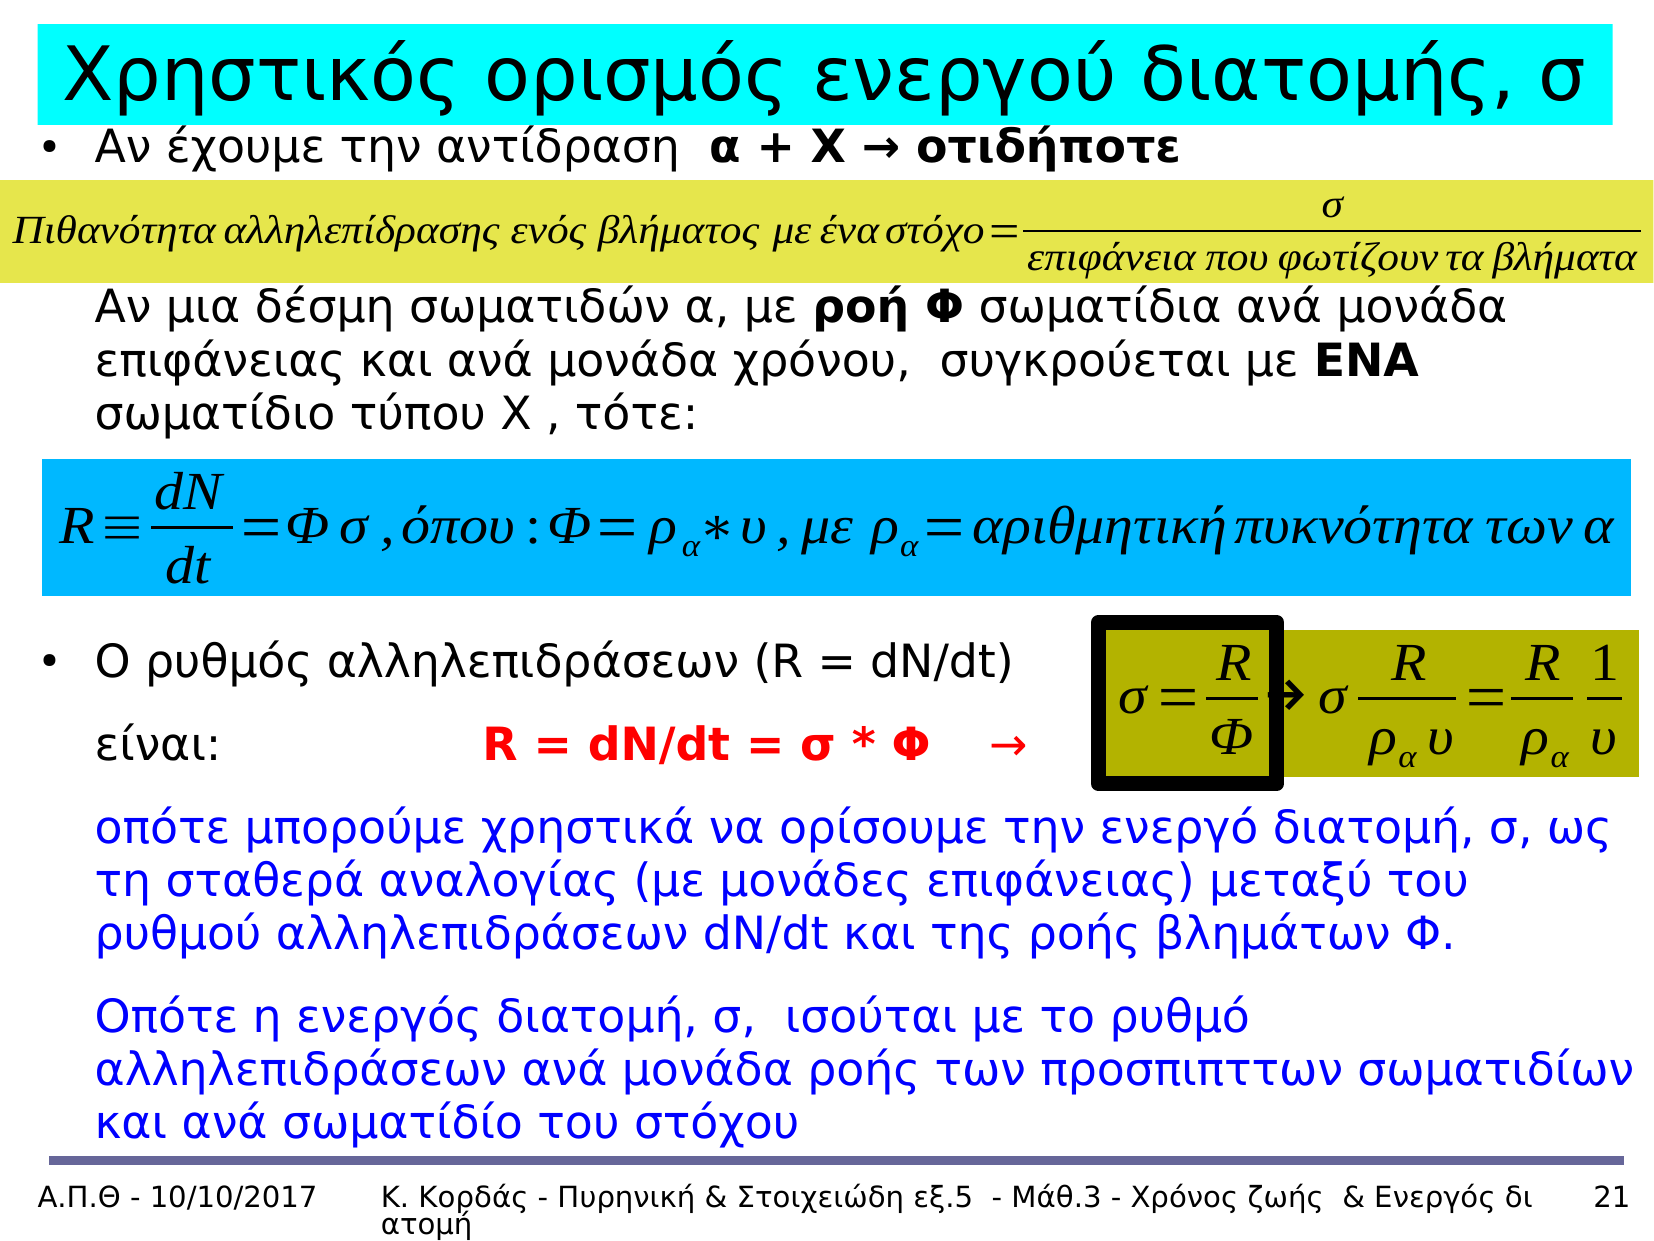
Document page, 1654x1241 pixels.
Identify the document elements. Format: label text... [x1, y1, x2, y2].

chart [1284, 629, 1639, 777]
chart [1106, 630, 1269, 776]
chart [41, 459, 1631, 597]
list Αν έχουμε την αντίδραση α + Χ → οτιδήποτε Αν μια δέσμη σωματιδών α, με ροή Φ σωματίδια ανά μονάδα επιφάνειας και ανά μονάδα χρόνου, συγκρούεται με ΕΝΑ σωματίδιο τύπου Χ , τότε: Ο ρυθμός αλληλεπιδράσεων (R = dN/dt) είναι: R = dN/dt = σ * Φ → οπότε μπορούμε χρηστικά να ορίσουμε την ενεργό διατομή, σ, ως τη σταθερά αναλογίας (με μονάδες επιφάνειας) μεταξύ του ρυθμού αλληλεπιδράσεων dN/dt και της ροής βλημάτων Φ. Οπότε η ενεργός διατομή, σ, ισούται με το ρυθμό αλληλεπιδράσεων ανά μονάδα ροής των προσπιπττων σωματιδίων και ανά σωματίδίο του στόχου [23, 120, 1637, 180]
title Χρηστικός ορισμός ενεργού διατομής, σ [37, 24, 1613, 120]
list Αν έχουμε την αντίδραση α + Χ → οτιδήποτε Αν μια δέσμη σωματιδών α, με ροή Φ σωματίδια ανά μονάδα επιφάνειας και ανά μονάδα χρόνου, συγκρούεται με ΕΝΑ σωματίδιο τύπου Χ , τότε: Ο ρυθμός αλληλεπιδράσεων (R = dN/dt) είναι: R = dN/dt = σ * Φ → οπότε μπορούμε χρηστικά να ορίσουμε την ενεργό διατομή, σ, ως τη σταθερά αναλογίας (με μονάδες επιφάνειας) μεταξύ του ρυθμού αλληλεπιδράσεων dN/dt και της ροής βλημάτων Φ. Οπότε η ενεργός διατομή, σ, ισούται με το ρυθμό αλληλεπιδράσεων ανά μονάδα ροής των προσπιπττων σωματιδίων και ανά σωματίδίο του στόχου [23, 284, 1637, 1154]
chart [0, 180, 1654, 284]
